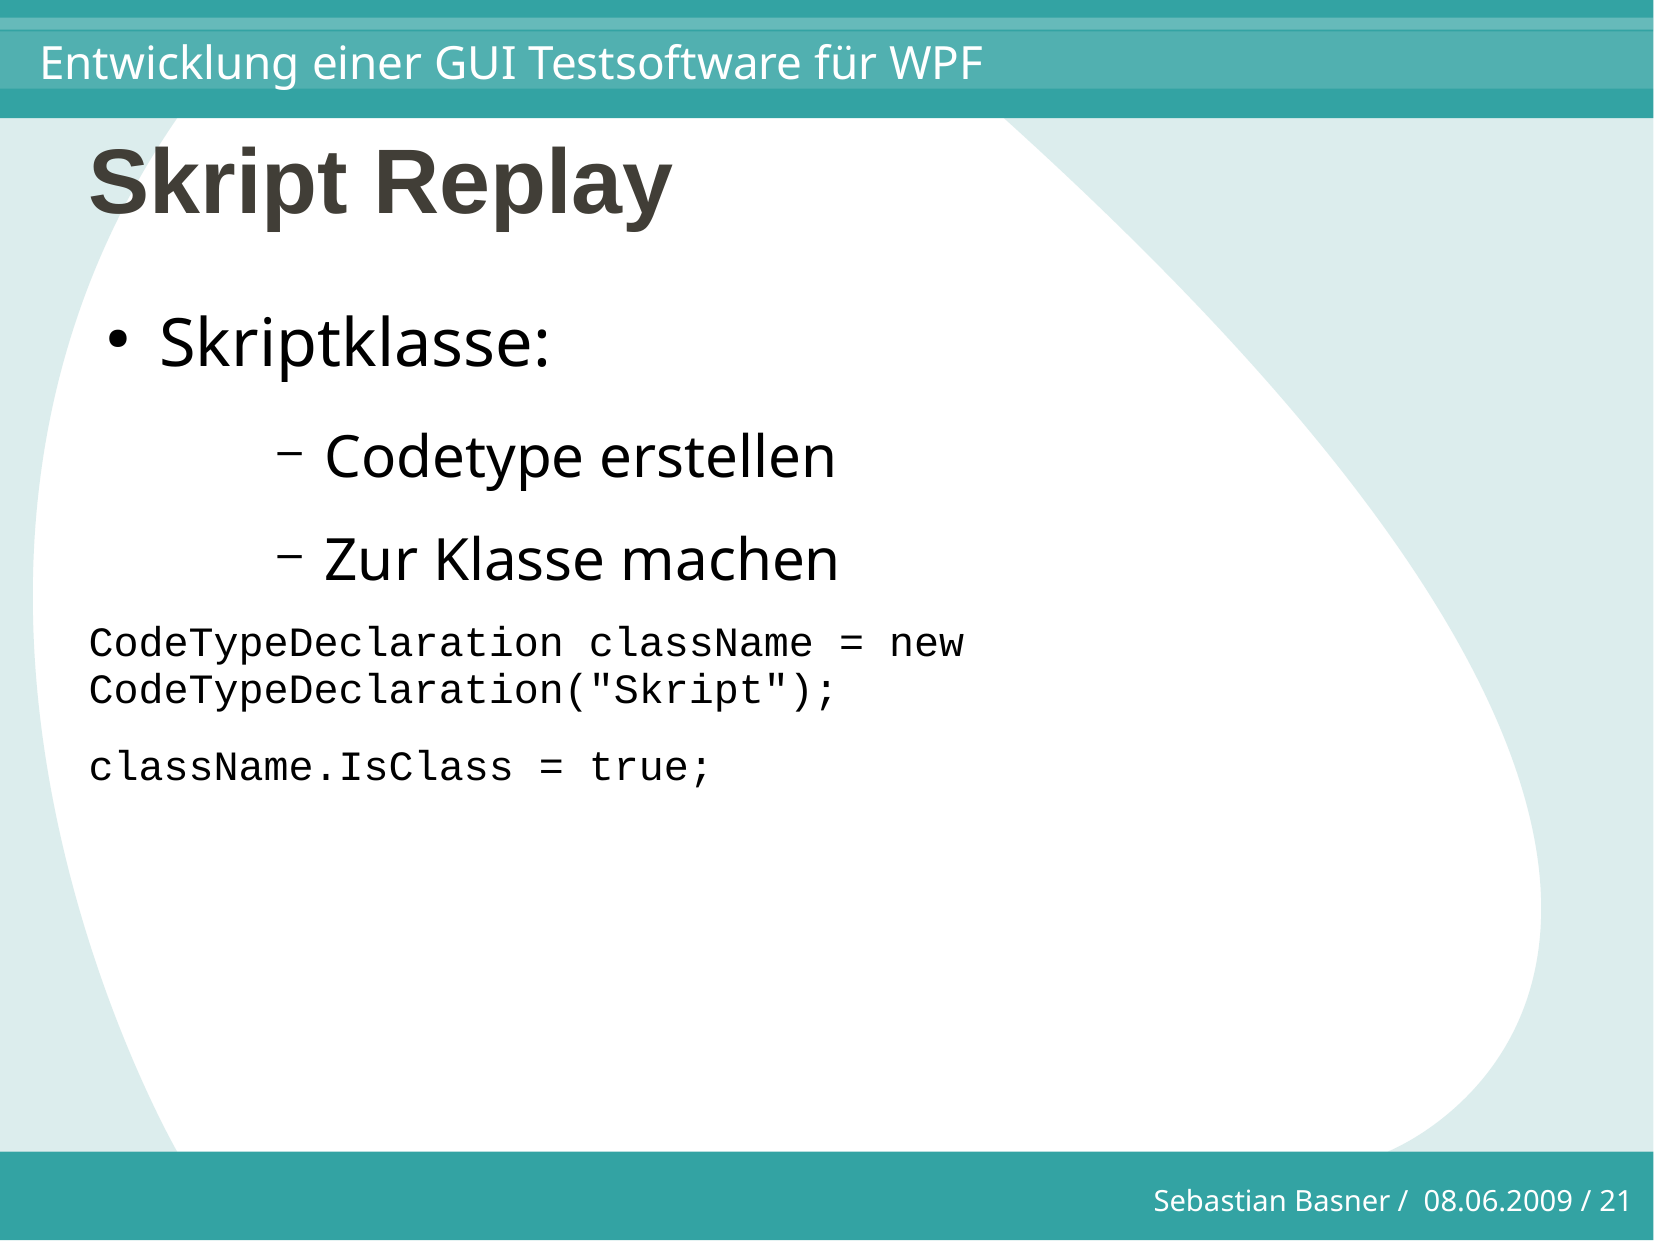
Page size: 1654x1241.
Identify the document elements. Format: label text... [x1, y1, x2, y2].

list Skriptklasse: Codetype erstellen Zur Klasse machen CodeTypeDeclaration className = new CodeTypeDeclaration("Skript"); className.IsClass = true; [88, 295, 1577, 1099]
title Skript Replay [88, 130, 1577, 234]
